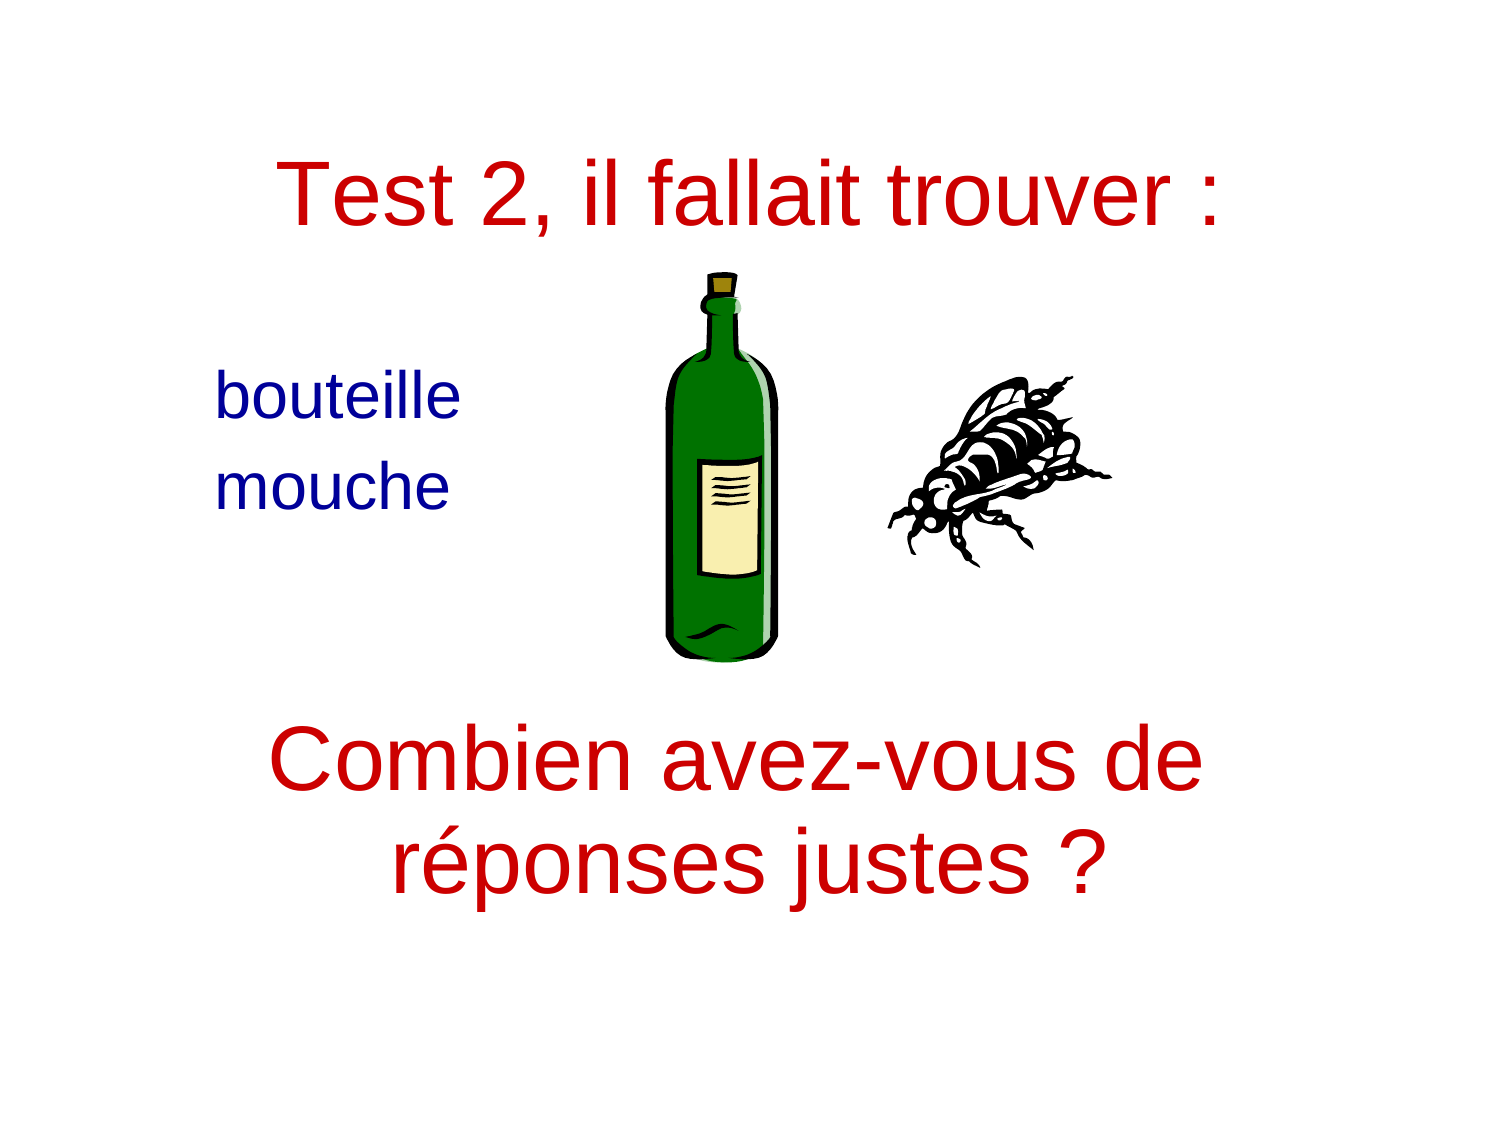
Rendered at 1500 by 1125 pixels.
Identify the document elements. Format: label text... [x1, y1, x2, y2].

picture [664, 272, 780, 663]
title Test 2, il fallait trouver : [112, 99, 1388, 288]
list bouteille mouche [199, 350, 664, 563]
picture [887, 375, 1113, 568]
text_box Combien avez-vous de réponses justes ? [0, 699, 1500, 921]
